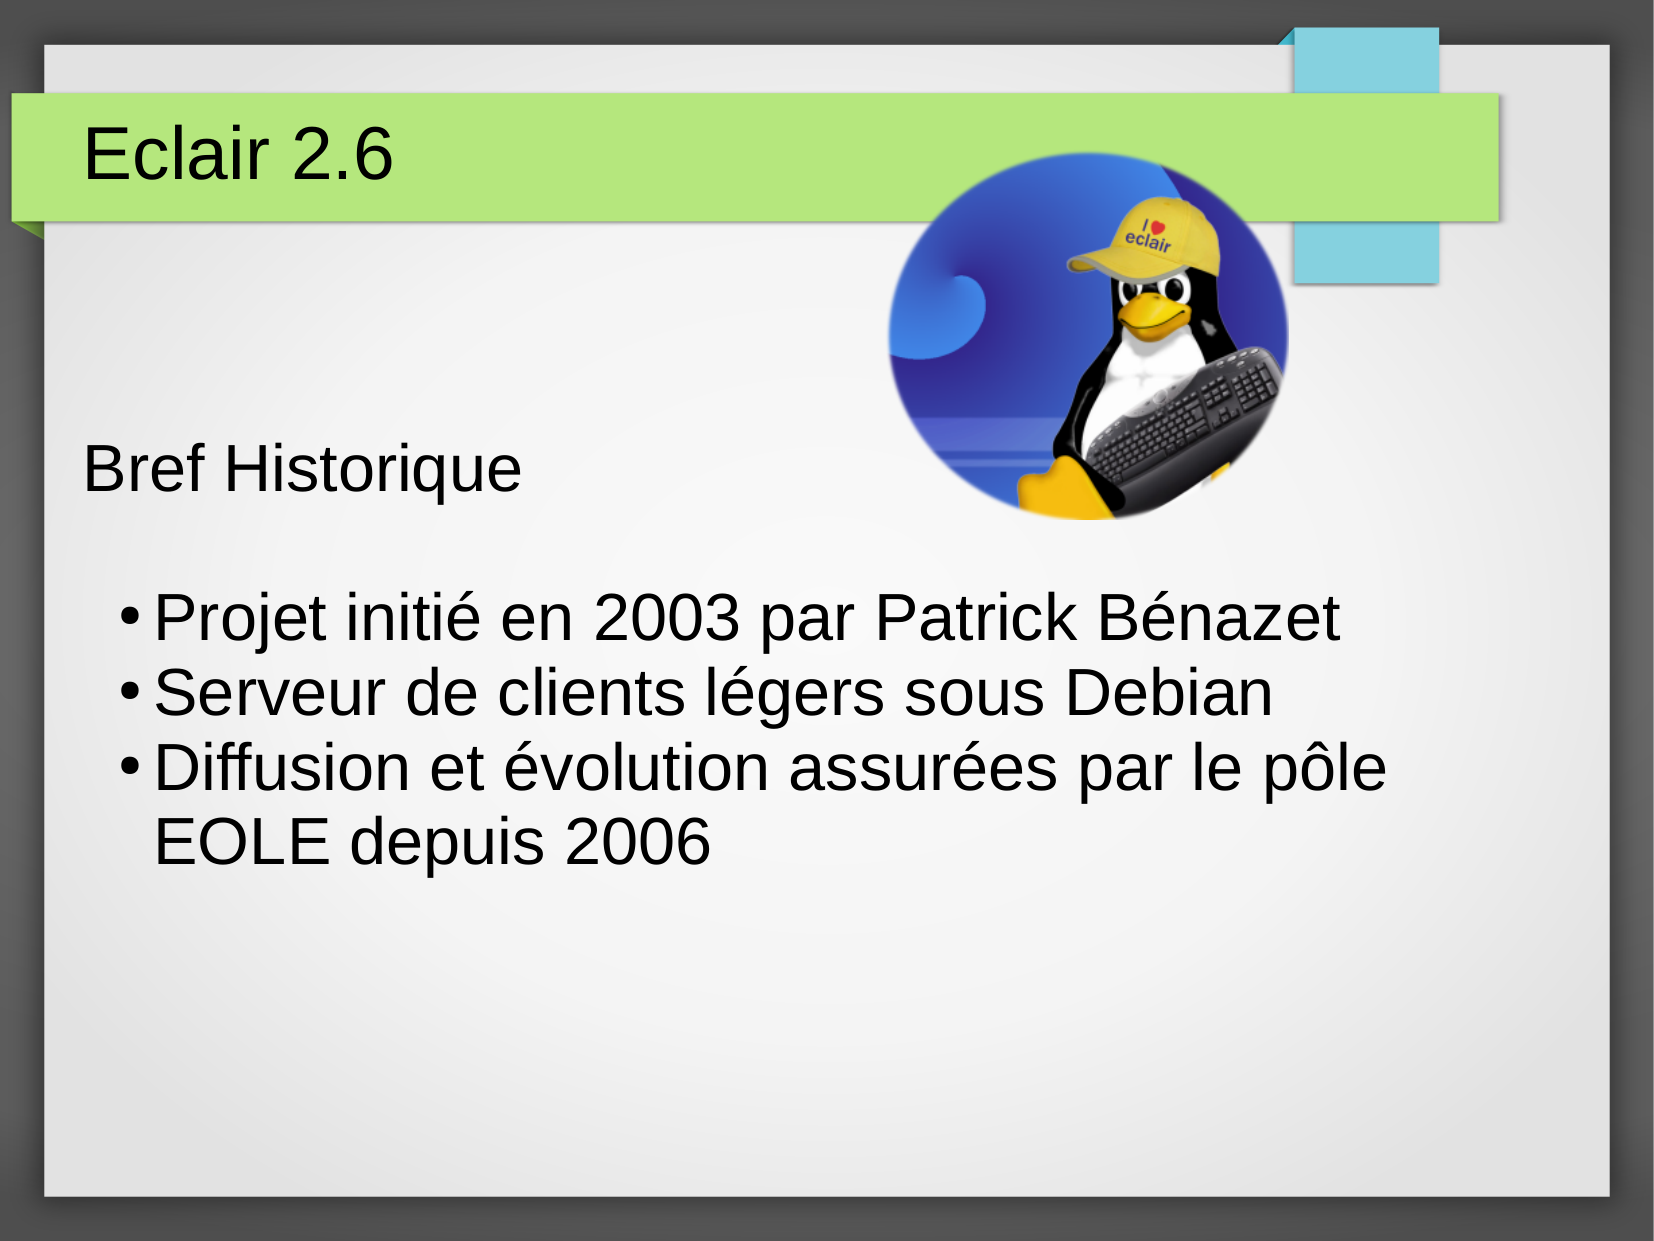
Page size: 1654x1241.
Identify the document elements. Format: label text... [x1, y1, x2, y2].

title Eclair 2.6 [82, 94, 1264, 213]
text_box [82, 295, 1571, 1015]
picture [0, 0, 1654, 1241]
